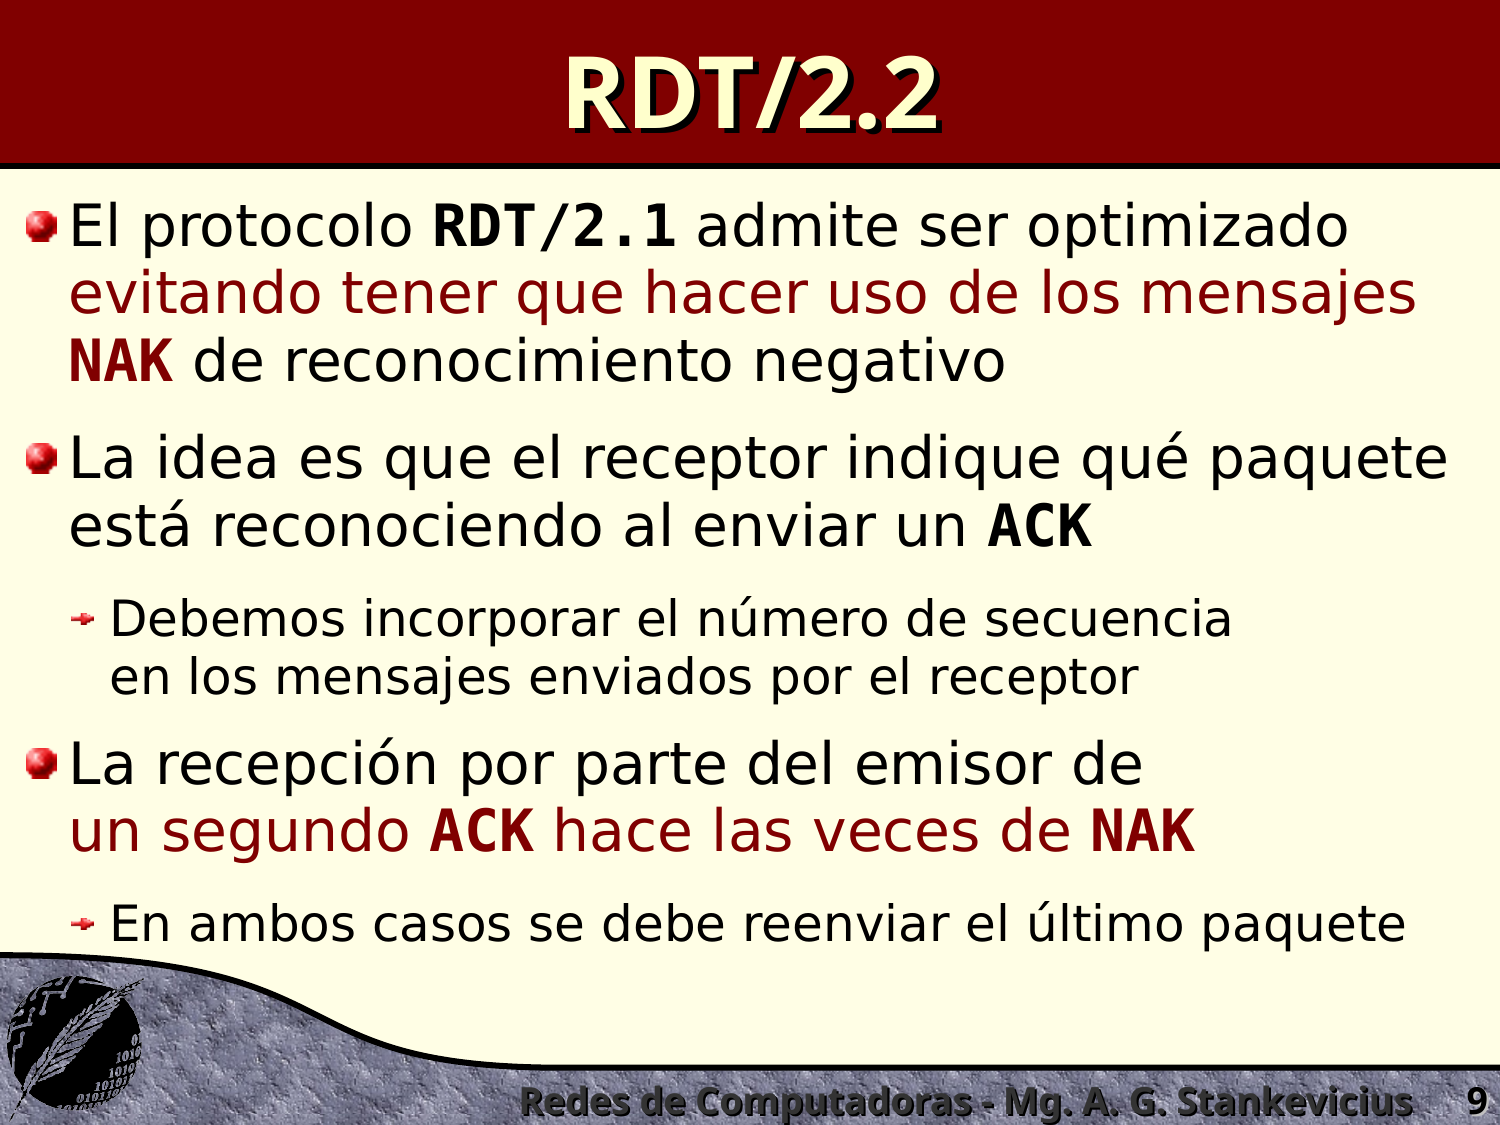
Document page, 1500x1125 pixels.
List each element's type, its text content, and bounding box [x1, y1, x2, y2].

picture [0, 959, 1500, 1125]
picture [790, 1100, 795, 1110]
picture [1047, 1100, 1054, 1110]
list El protocolo RDT/2.1 admite ser optimizado evitando tener que hacer uso de los mensajes NAK de reconocimiento negativo La idea es que el receptor indique qué paquete está reconociendo al enviar un ACK Debemos incorporar el número de secuencia en los mensajes enviados por el receptor La recepción por parte del emisor de un segundo ACK hace las veces de NAK En ambos casos se debe reenviar el último paquete [11, 192, 1486, 954]
title RDT/2.2 [15, 5, 1485, 160]
